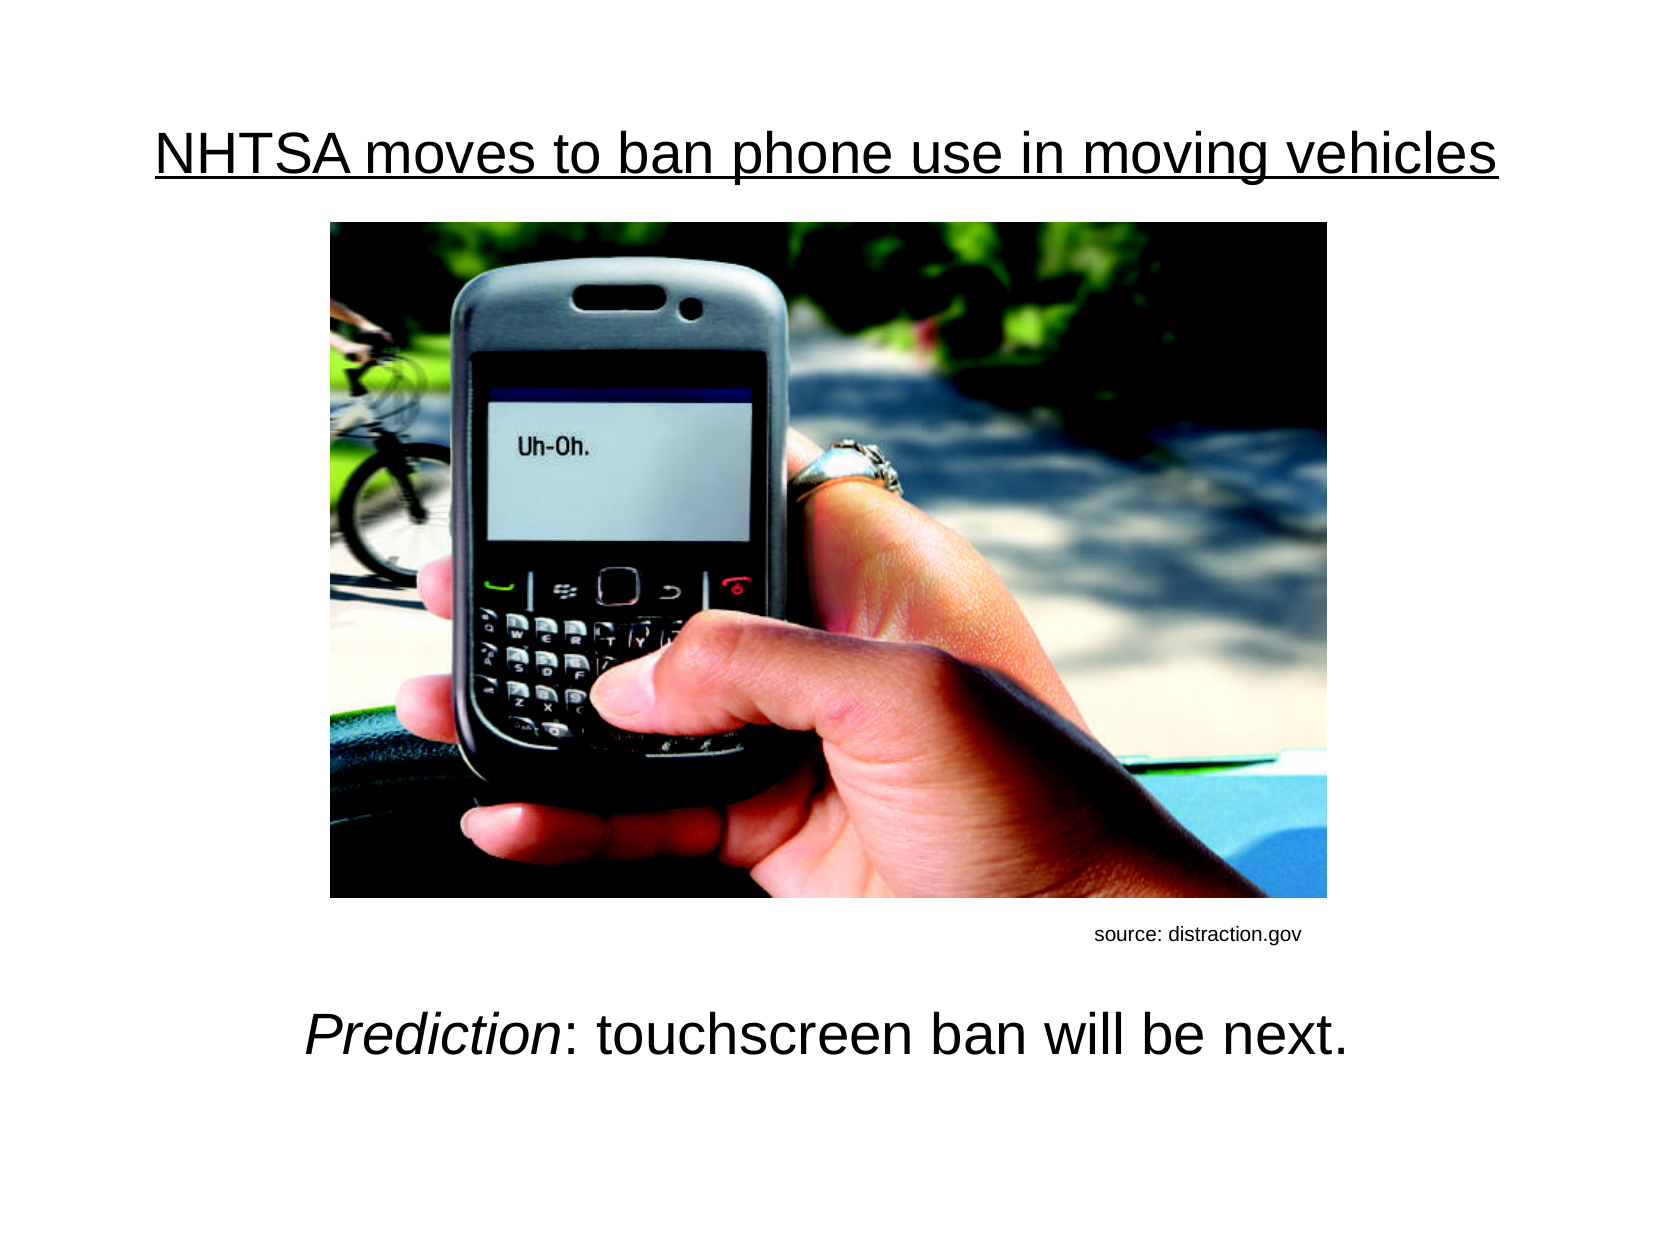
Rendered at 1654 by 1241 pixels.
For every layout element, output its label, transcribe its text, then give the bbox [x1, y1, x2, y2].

picture [330, 222, 1327, 898]
title NHTSA moves to ban phone use in moving vehicles [82, 49, 1571, 257]
text_box Prediction: touchscreen ban will be next. [284, 990, 1369, 1079]
text_box source: distraction.gov [1075, 910, 1322, 958]
